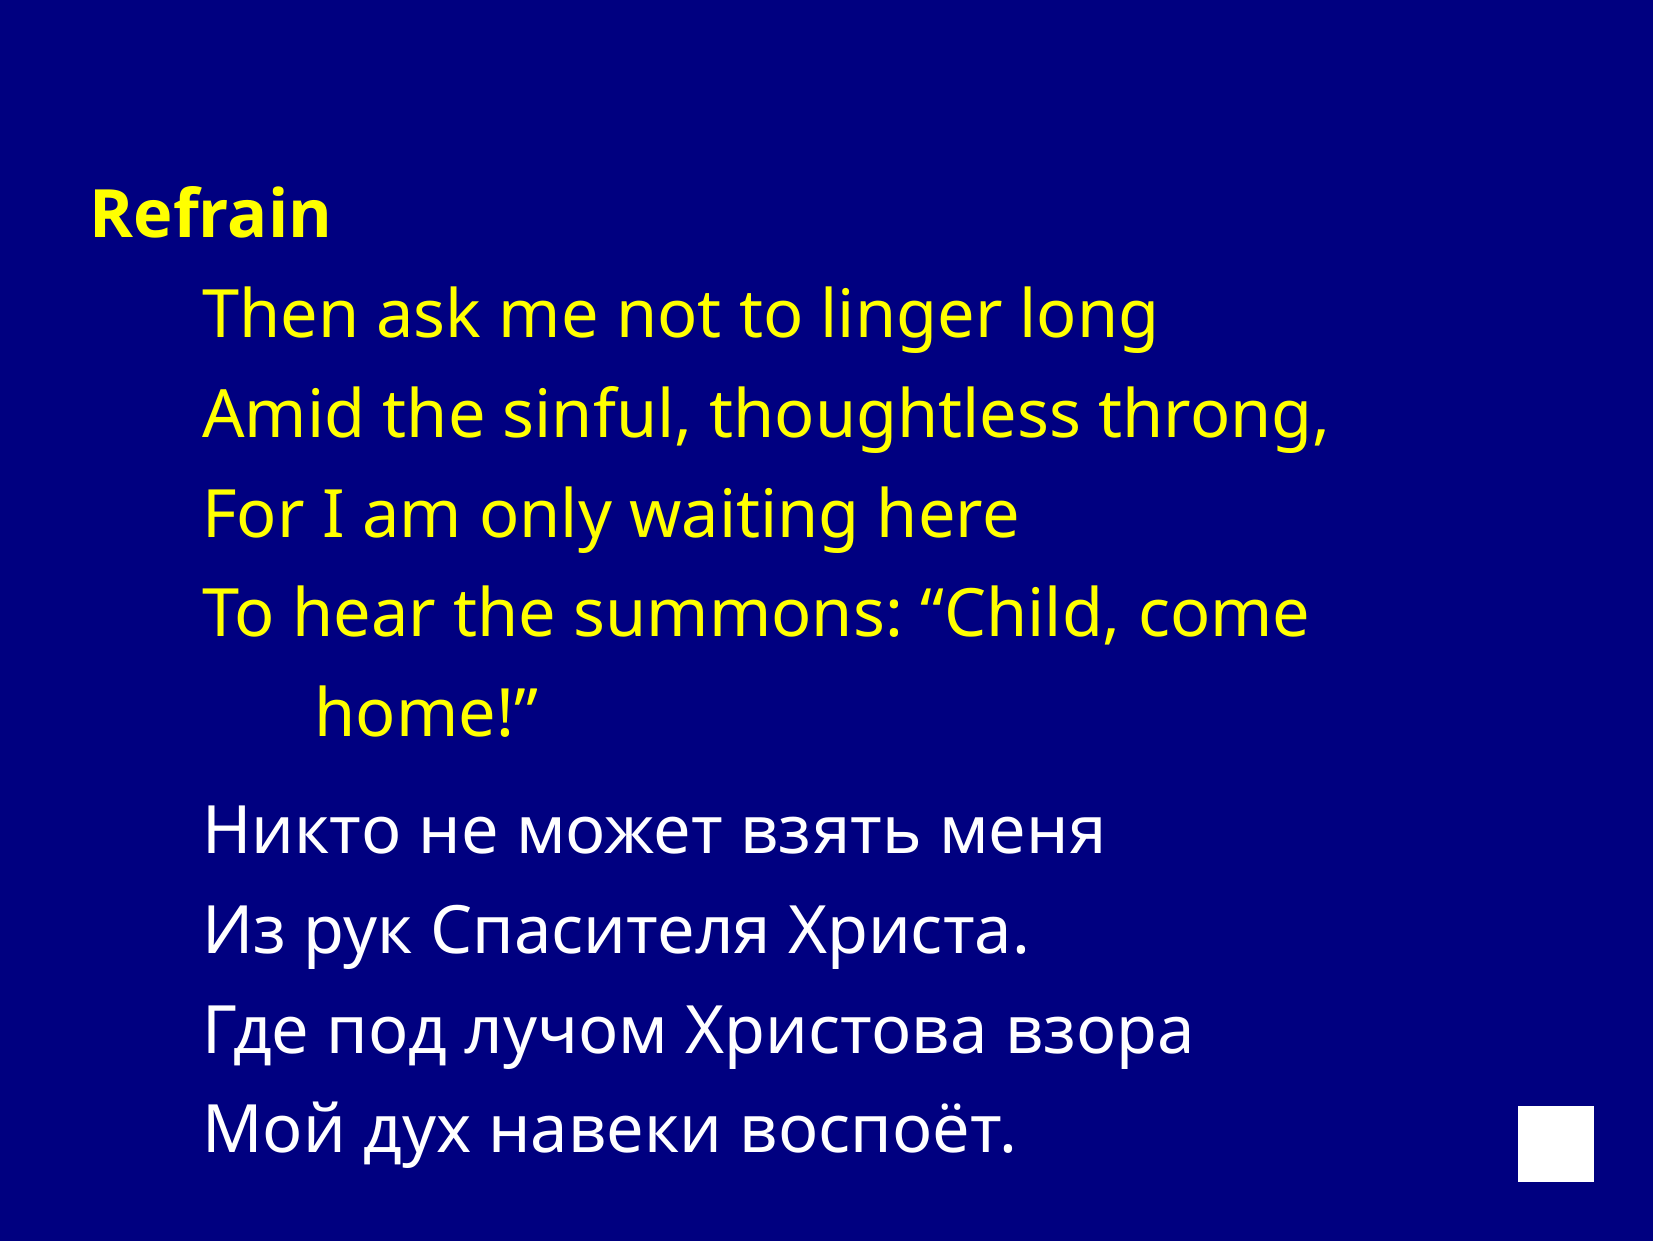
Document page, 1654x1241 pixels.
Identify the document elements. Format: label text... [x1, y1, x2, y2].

text_box [1518, 1106, 1594, 1182]
text_box Refrain Then ask me not to linger long Amid the sinful, thoughtless throng, For I am only waiting here To hear the summons: “Child, come home!” [75, 150, 1576, 638]
text_box Никто не может взять меня Из рук Спасителя Христа. Где под лучом Христова взора Мой дух навеки воспоёт. [75, 675, 1576, 1163]
